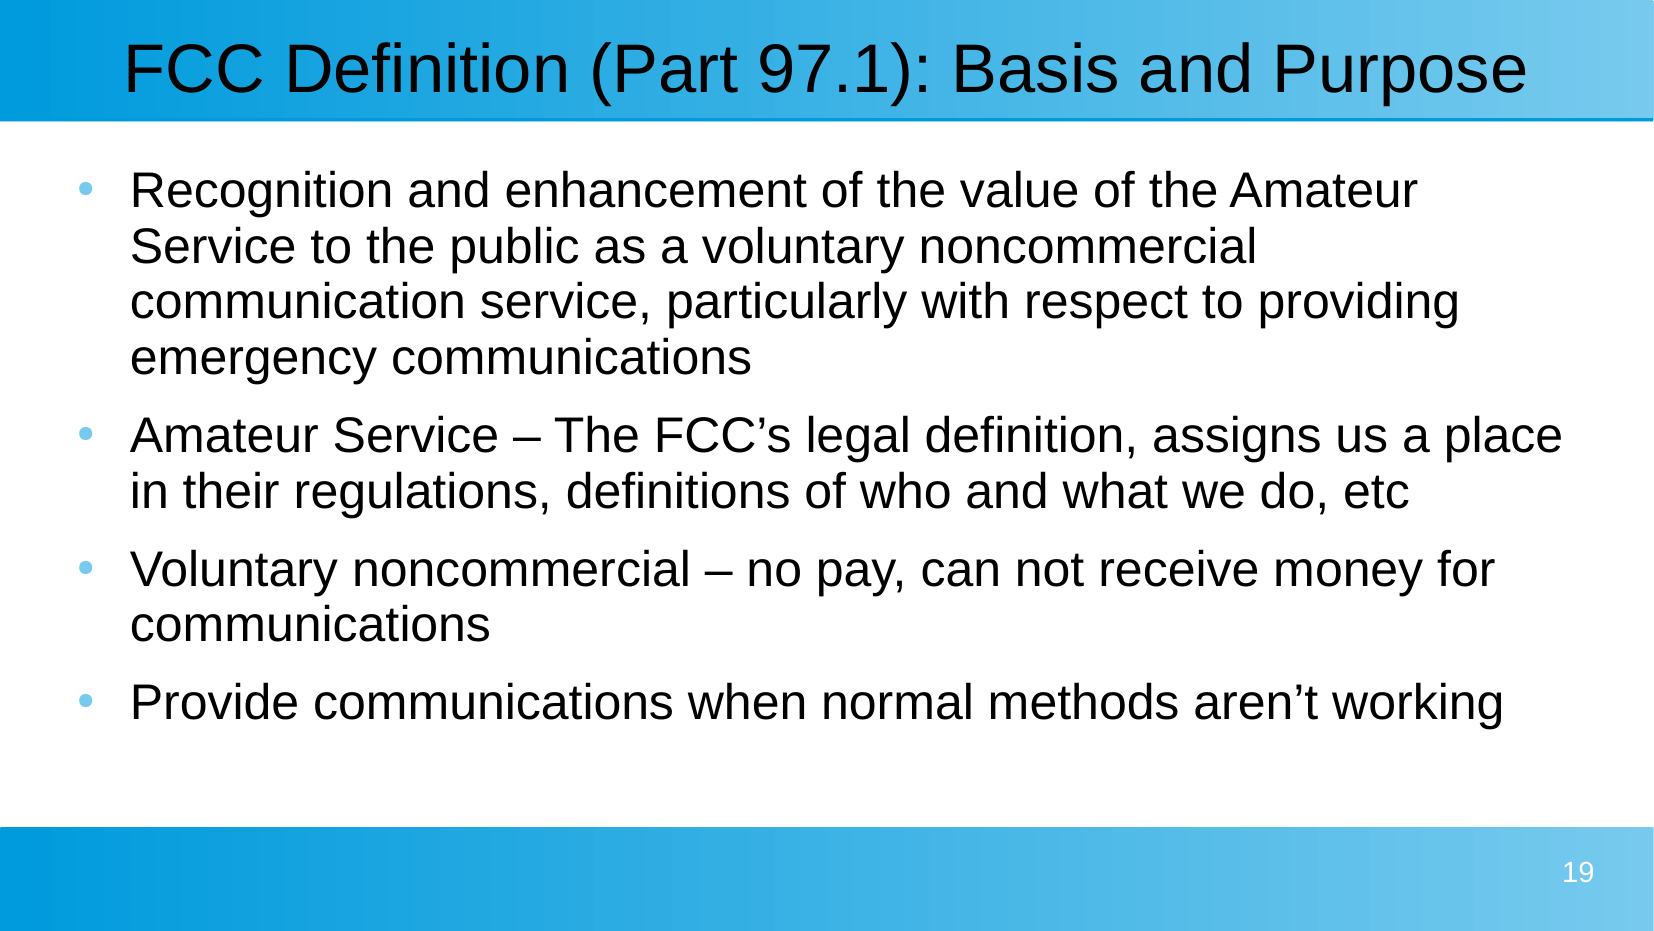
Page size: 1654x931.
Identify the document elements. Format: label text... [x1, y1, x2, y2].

title FCC Definition (Part 97.1): Basis and Purpose [59, 29, 1595, 84]
list Recognition and enhancement of the value of the Amateur Service to the public as a voluntary noncommercial communication service, particularly with respect to providing emergency communications Amateur Service – The FCC’s legal definition, assigns us a place in their regulations, definitions of who and what we do, etc Voluntary noncommercial – no pay, can not receive money for communications Provide communications when normal methods aren’t working [59, 84, 1595, 676]
